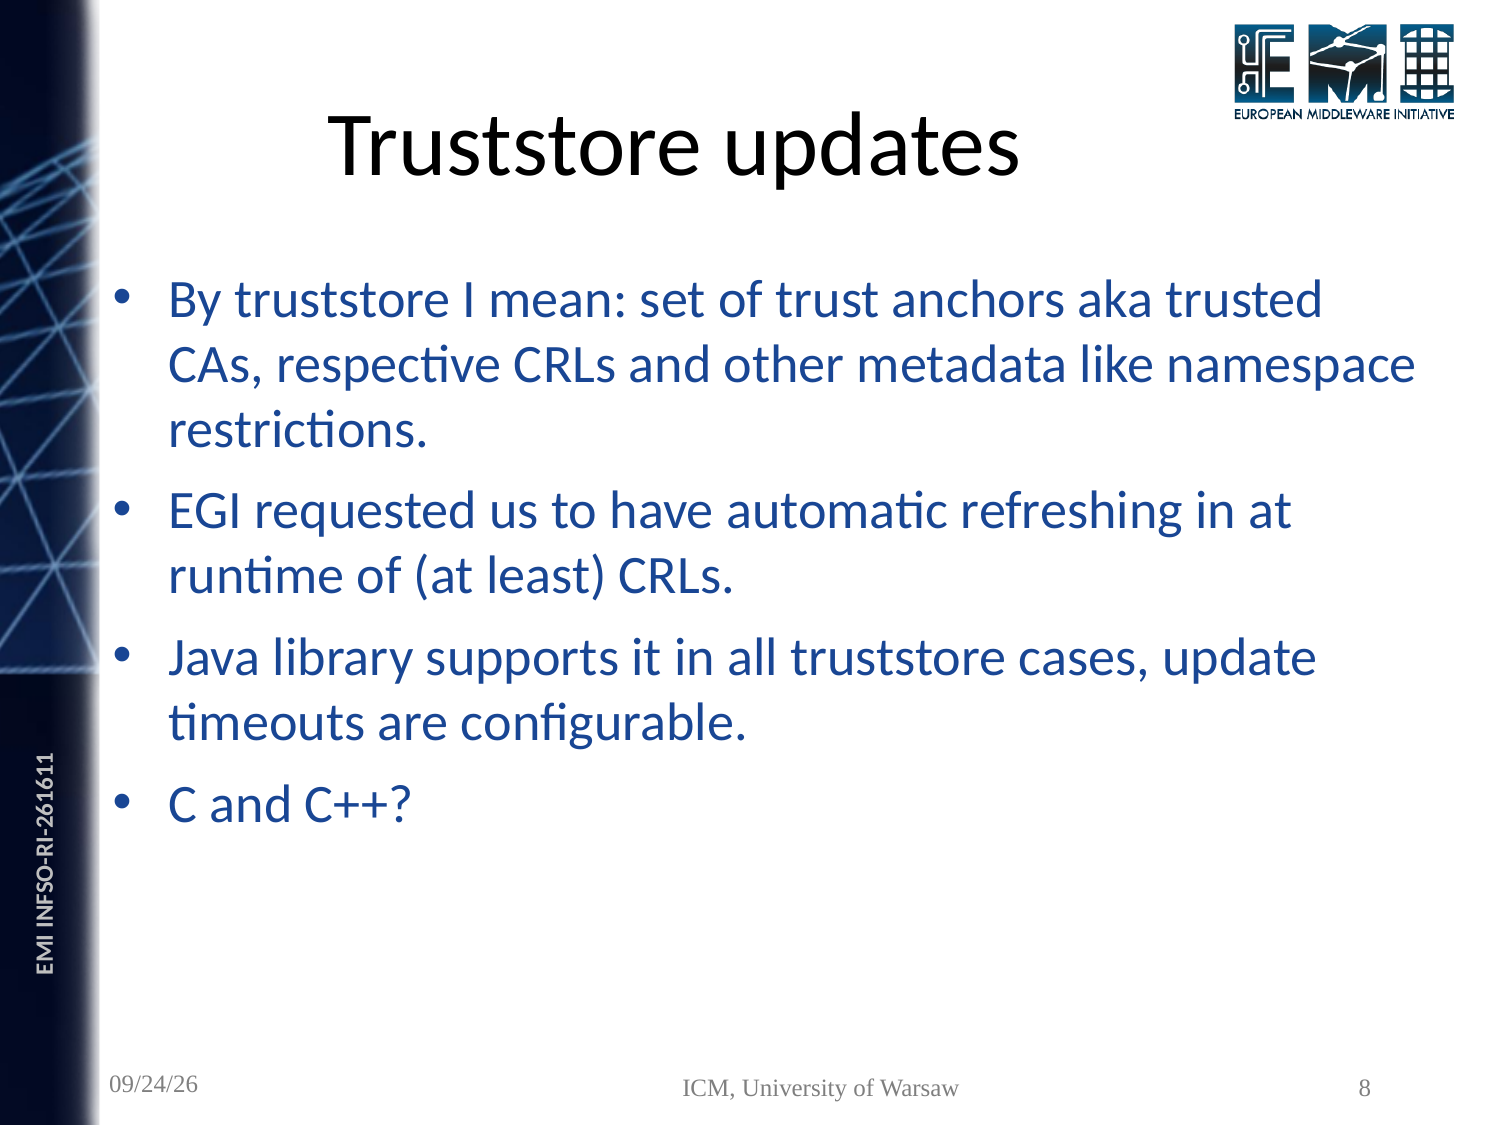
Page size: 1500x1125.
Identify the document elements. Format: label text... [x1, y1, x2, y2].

picture [0, 0, 111, 1125]
list By truststore I mean: set of trust anchors aka trusted CAs, respective CRLs and other metadata like namespace restrictions. EGI requested us to have automatic refreshing in at runtime of (at least) CRLs. Java library supports it in all truststore cases, update timeouts are configurable. C and C++? [112, 263, 1425, 1006]
picture [1185, 8, 1500, 140]
title Truststore updates [112, 44, 1238, 233]
